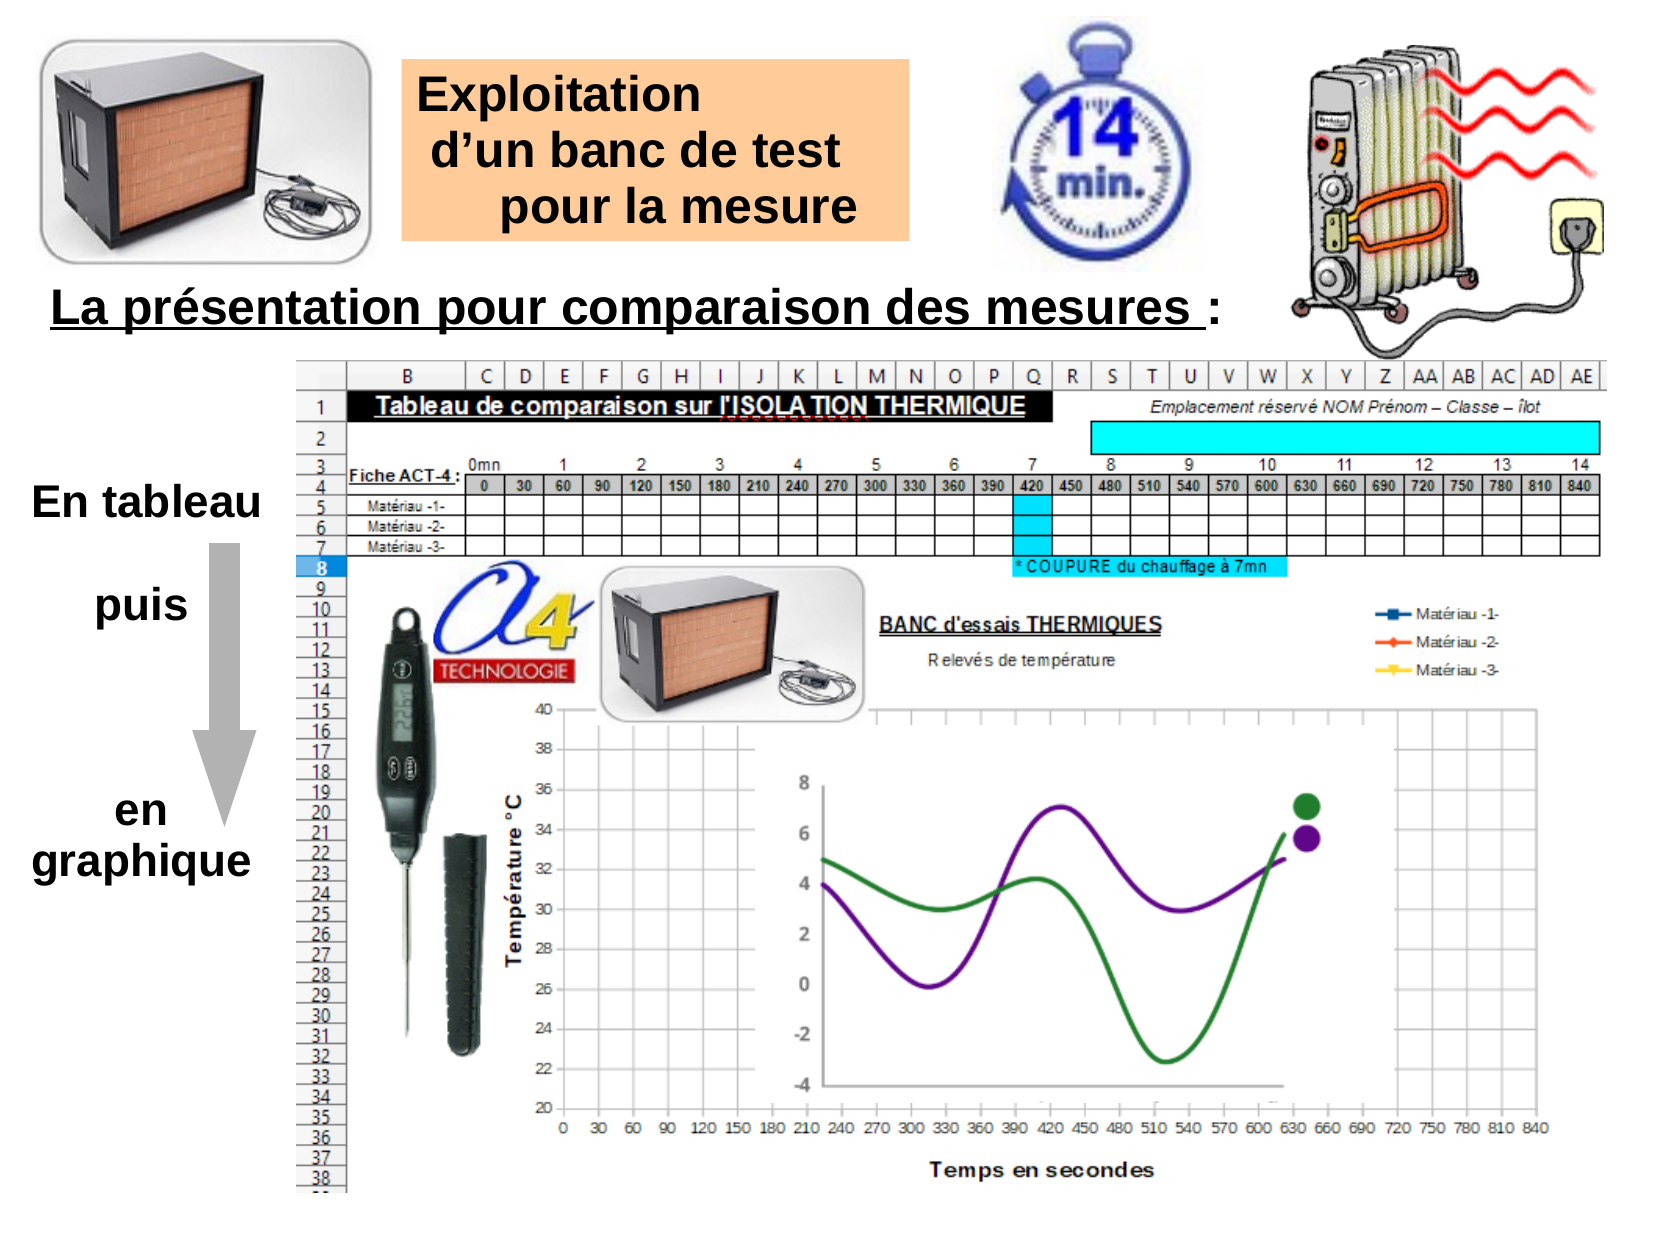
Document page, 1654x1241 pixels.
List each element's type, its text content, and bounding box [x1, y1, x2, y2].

text_box En tableau puis en graphique [0, 468, 284, 894]
text_box Exploitation d’un banc de test pour la mesure [401, 59, 910, 242]
picture [35, 35, 377, 270]
text_box La présentation pour comparaison des mesures : [35, 271, 1252, 343]
picture [296, 45, 1607, 1193]
picture [992, 16, 1205, 272]
